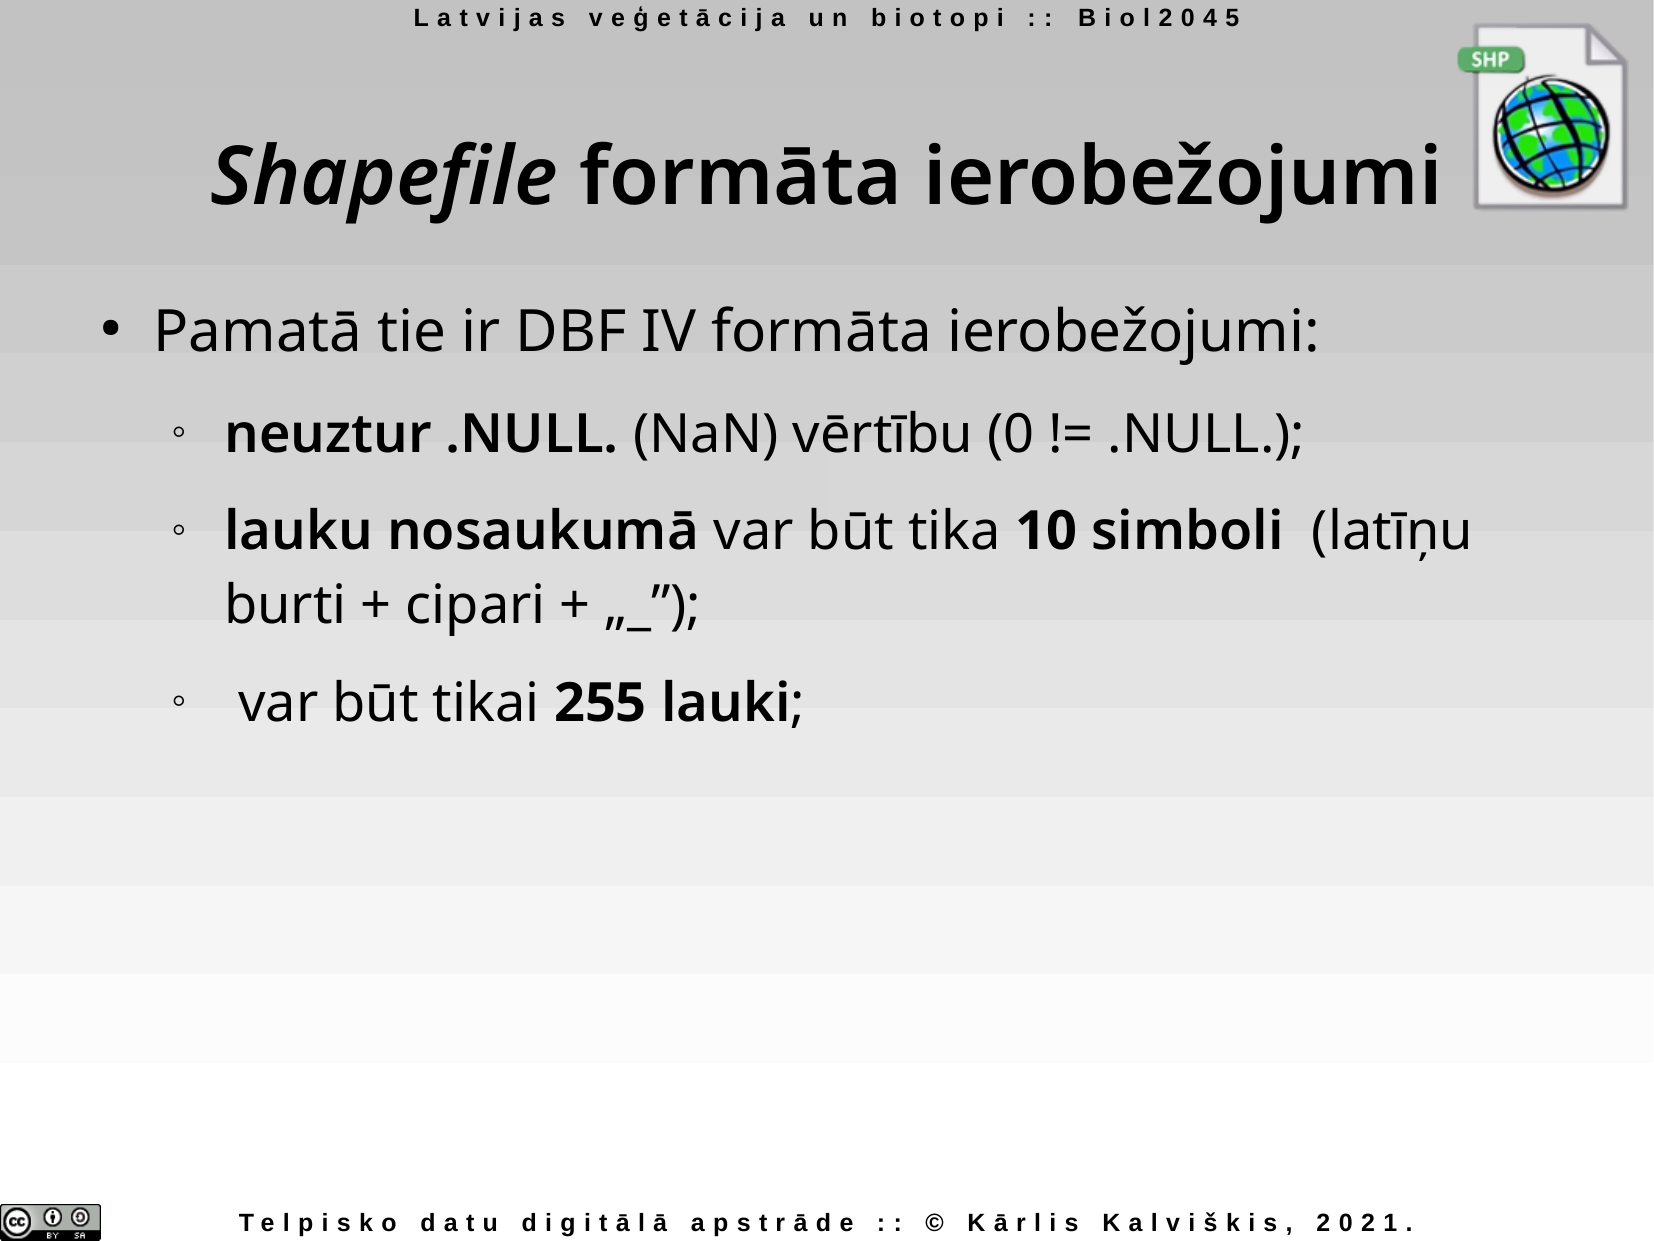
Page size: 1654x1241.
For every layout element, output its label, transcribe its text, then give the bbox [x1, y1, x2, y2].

picture [0, 0, 1654, 1241]
title Shapefile formāta ierobežojumi [29, 56, 1625, 289]
list Pamatā tie ir DBF IV formāta ierobežojumi: neuztur .NULL. (NaN) vērtību (0 != .NULL.); lauku nosaukumā var būt tika 10 simboli (latīņu burti + cipari + „_”); var būt tikai 255 lauki; [82, 289, 1571, 1098]
